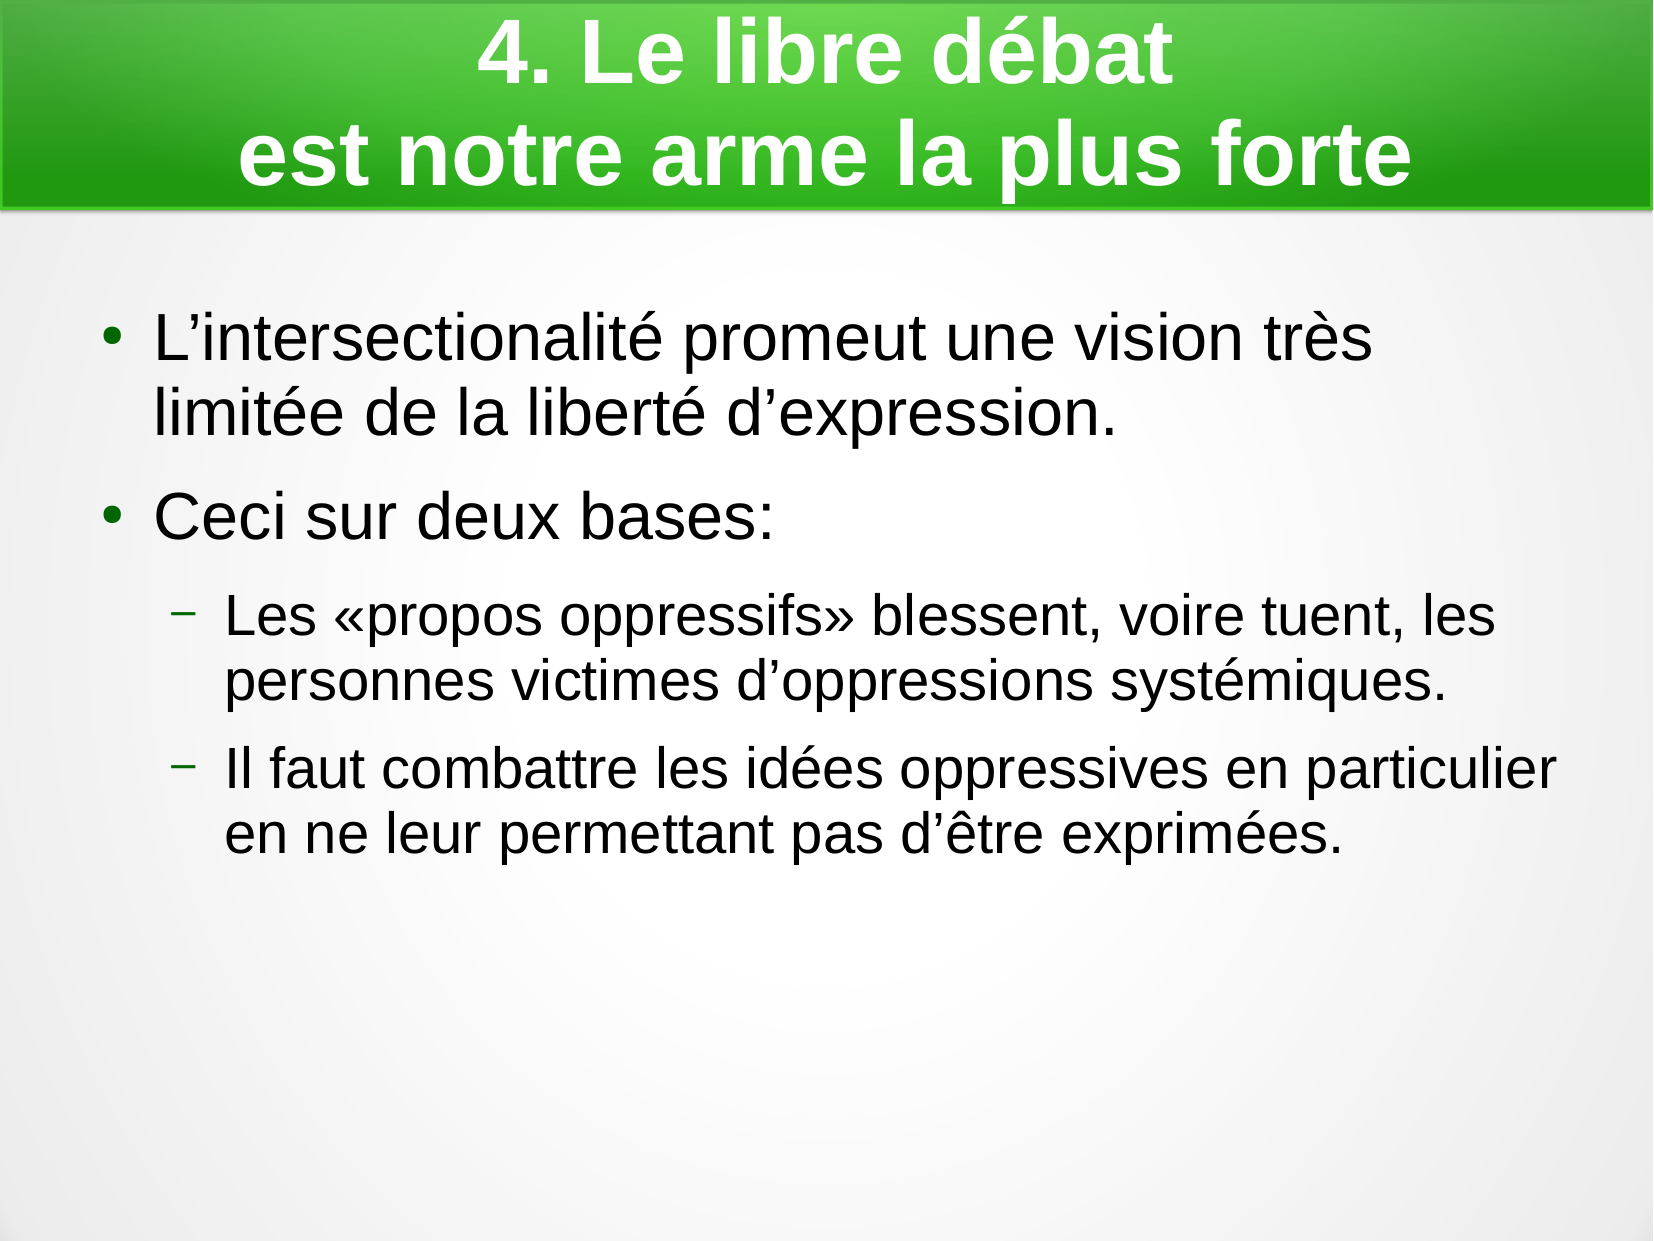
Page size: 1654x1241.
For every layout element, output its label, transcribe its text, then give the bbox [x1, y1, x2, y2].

list L’intersectionalité promeut une vision très limitée de la liberté d’expression. Ceci sur deux bases: Les «propos oppressifs» blessent, voire tuent, les personnes victimes d’oppressions systémiques. Il faut combattre les idées oppressives en particulier en ne leur permettant pas d’être exprimées. [82, 300, 1571, 1171]
title 4. Le libre débat est notre arme la plus forte [82, 0, 1571, 221]
